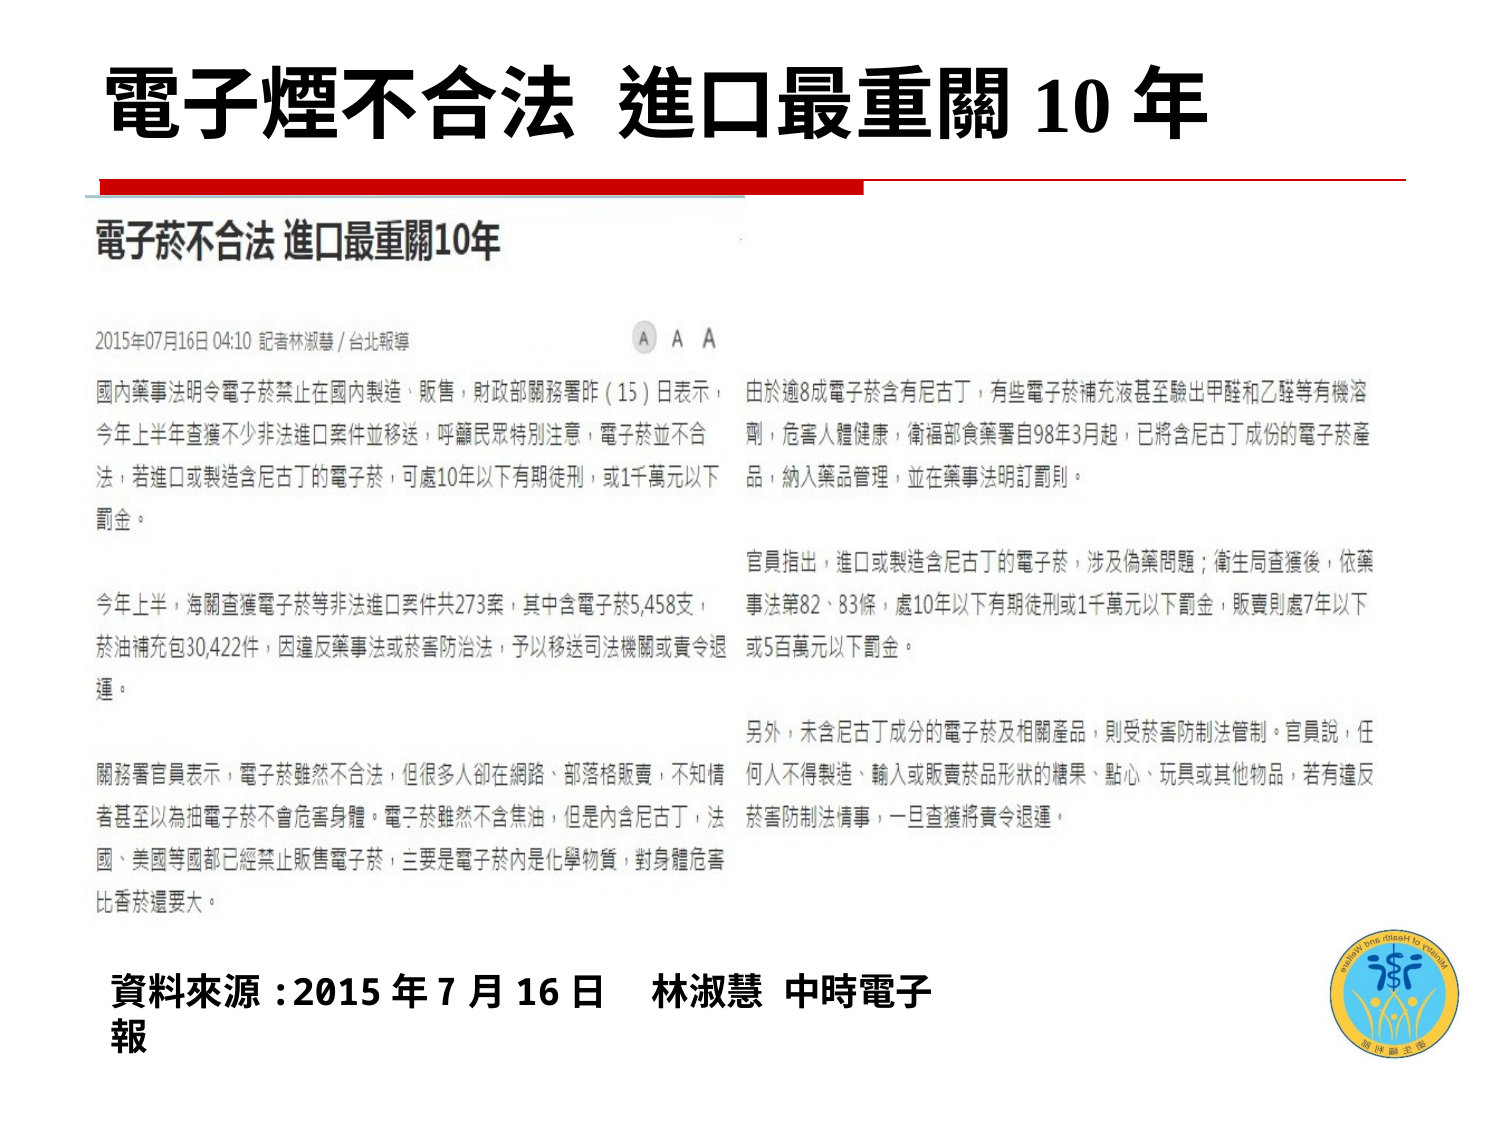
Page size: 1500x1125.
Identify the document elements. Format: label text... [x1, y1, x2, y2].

title 電子煙不合法 進口最重關10年 [87, 42, 1398, 156]
picture [1323, 927, 1468, 1062]
text_box 資料來源:2015年7月16日 林淑慧 中時電子報 [95, 959, 964, 1066]
picture [85, 195, 1377, 924]
